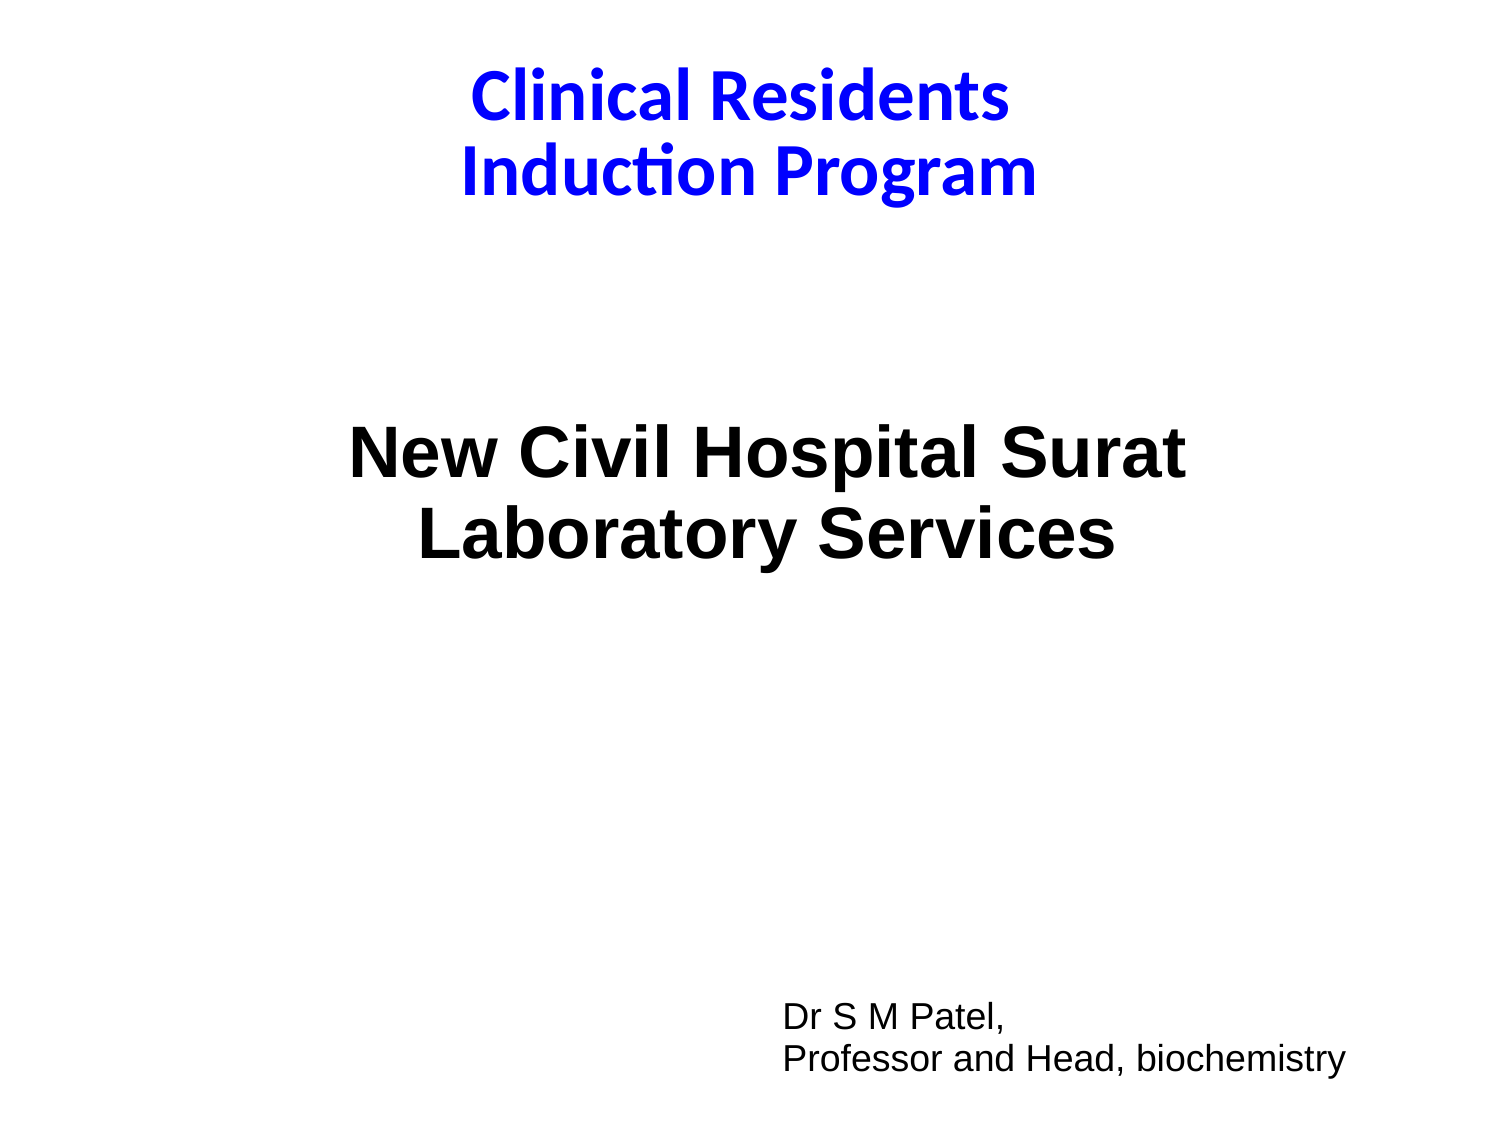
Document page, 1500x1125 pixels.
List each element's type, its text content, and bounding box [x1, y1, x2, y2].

text_box Dr S M Patel, Professor and Head, biochemistry [767, 987, 1477, 1087]
text_box New Civil Hospital Surat Laboratory Services [259, 403, 1276, 582]
title Clinical Residents Induction Program [75, 45, 1425, 233]
